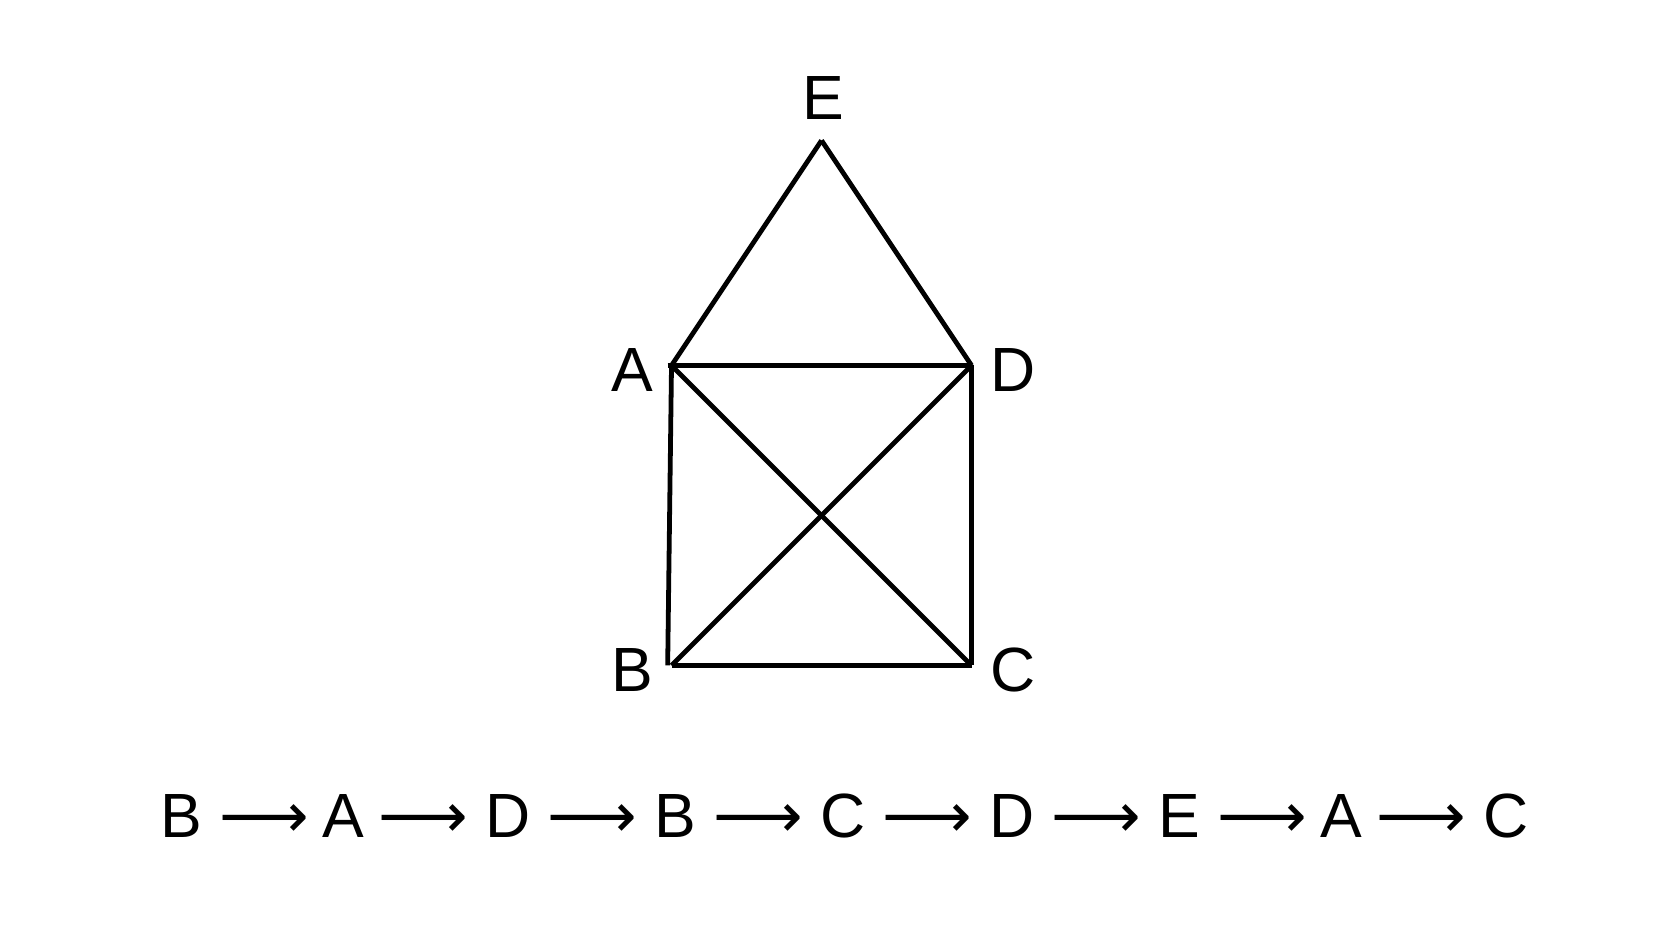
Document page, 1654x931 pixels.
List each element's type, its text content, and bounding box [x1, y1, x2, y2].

text_box C [975, 627, 1051, 713]
text_box E [787, 55, 860, 141]
text_box A [596, 327, 668, 413]
text_box B [596, 627, 668, 713]
text_box B ⟶ A ⟶ D ⟶ B ⟶ C ⟶ D ⟶ E ⟶ A ⟶ C [145, 773, 1544, 859]
text_box D [975, 327, 1051, 413]
